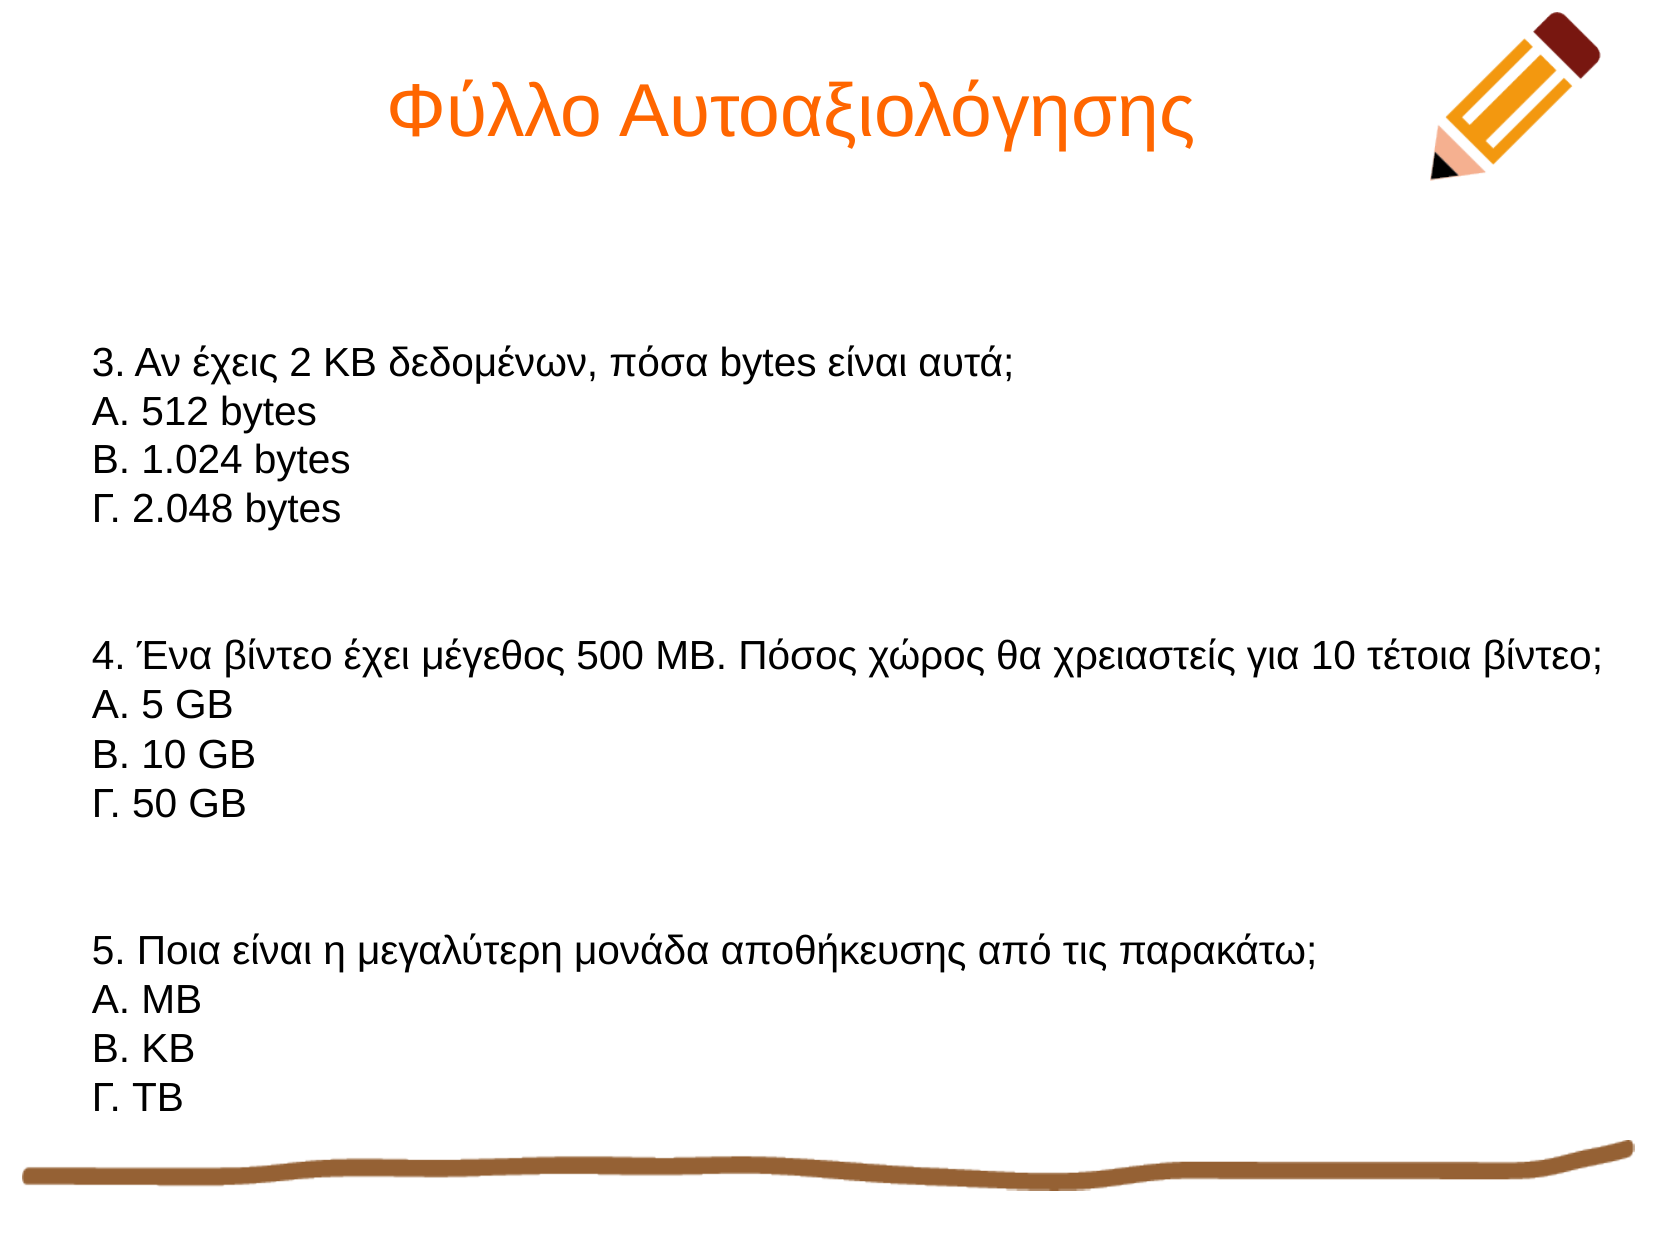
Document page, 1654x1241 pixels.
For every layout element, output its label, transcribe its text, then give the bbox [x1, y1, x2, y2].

picture [22, 1140, 1635, 1191]
title Φύλλο Αυτοαξιολόγησης [82, 49, 1430, 172]
list 3. Αν έχεις 2 KB δεδομένων, πόσα bytes είναι αυτά; Α. 512 bytes Β. 1.024 bytes Γ. 2.048 bytes 4. Ένα βίντεο έχει μέγεθος 500 MB. Πόσος χώρος θα χρειαστείς για 10 τέτοια βίντεο; Α. 5 GB Β. 10 GB Γ. 50 GB 5. Ποια είναι η μεγαλύτερη μονάδα αποθήκευσης από τις παρακάτω; Α. MB Β. KB Γ. TB [82, 290, 1607, 1122]
picture [1430, 12, 1601, 181]
